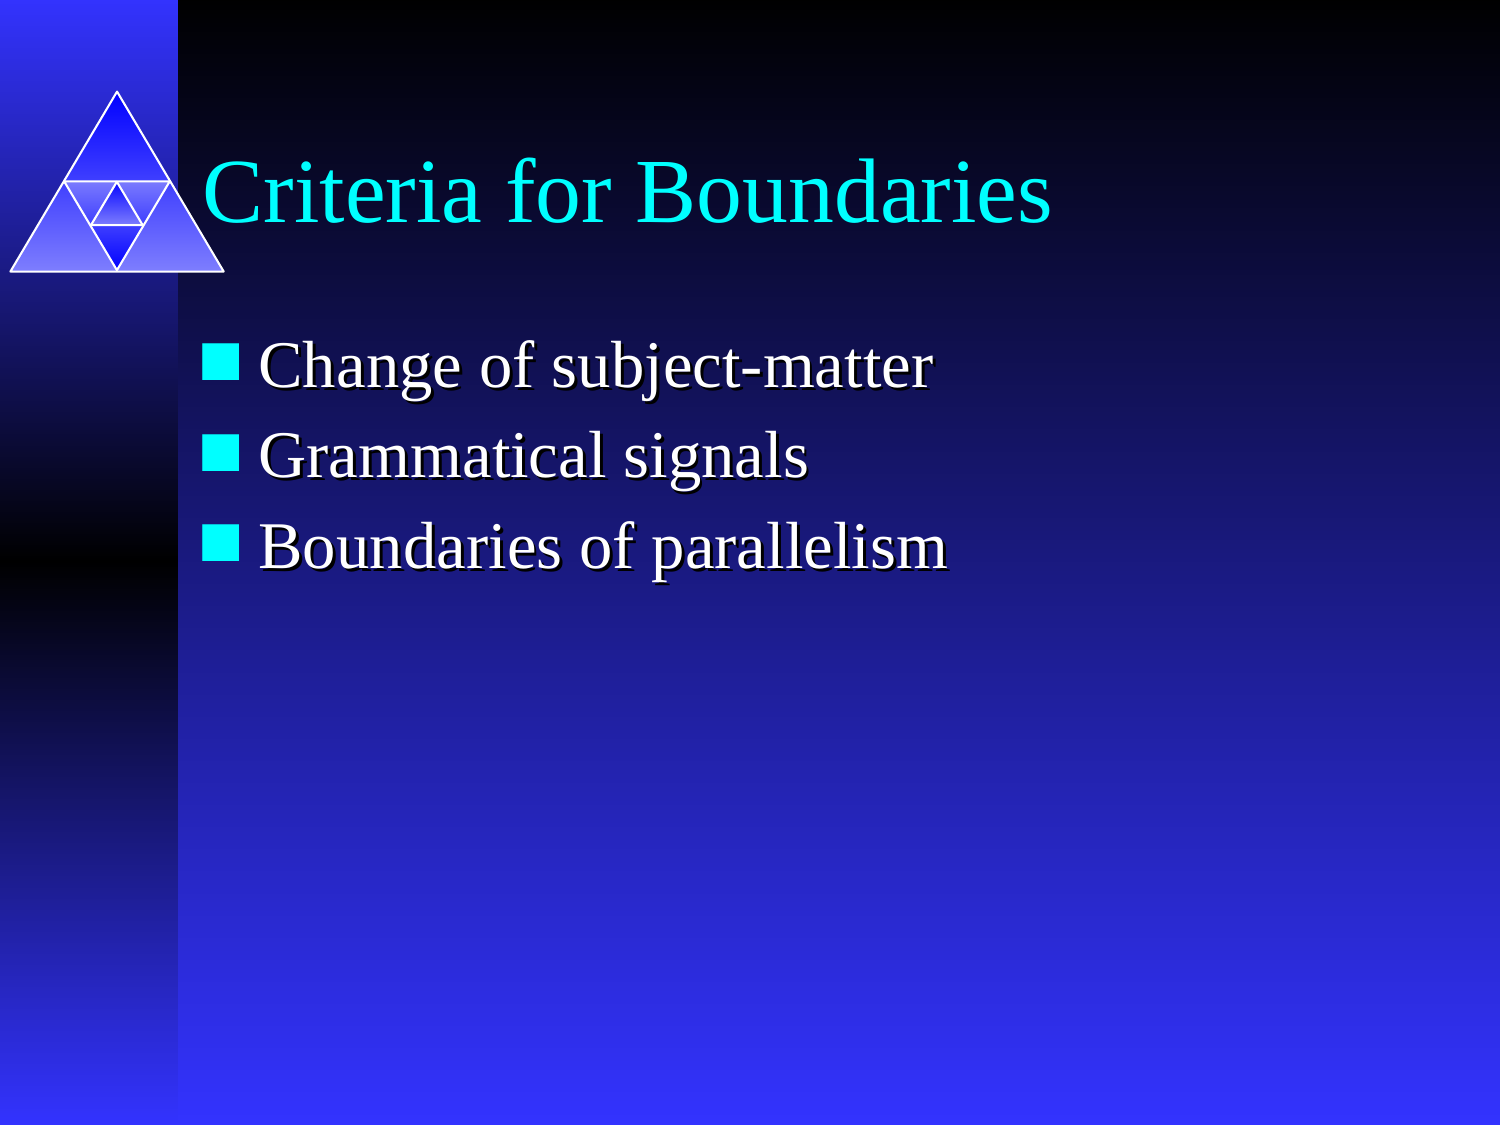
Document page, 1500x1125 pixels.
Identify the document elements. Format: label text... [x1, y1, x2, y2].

list Change of subject-matter Grammatical signals Boundaries of parallelism [187, 324, 1463, 1001]
title Criteria for Boundaries [187, 99, 1463, 288]
